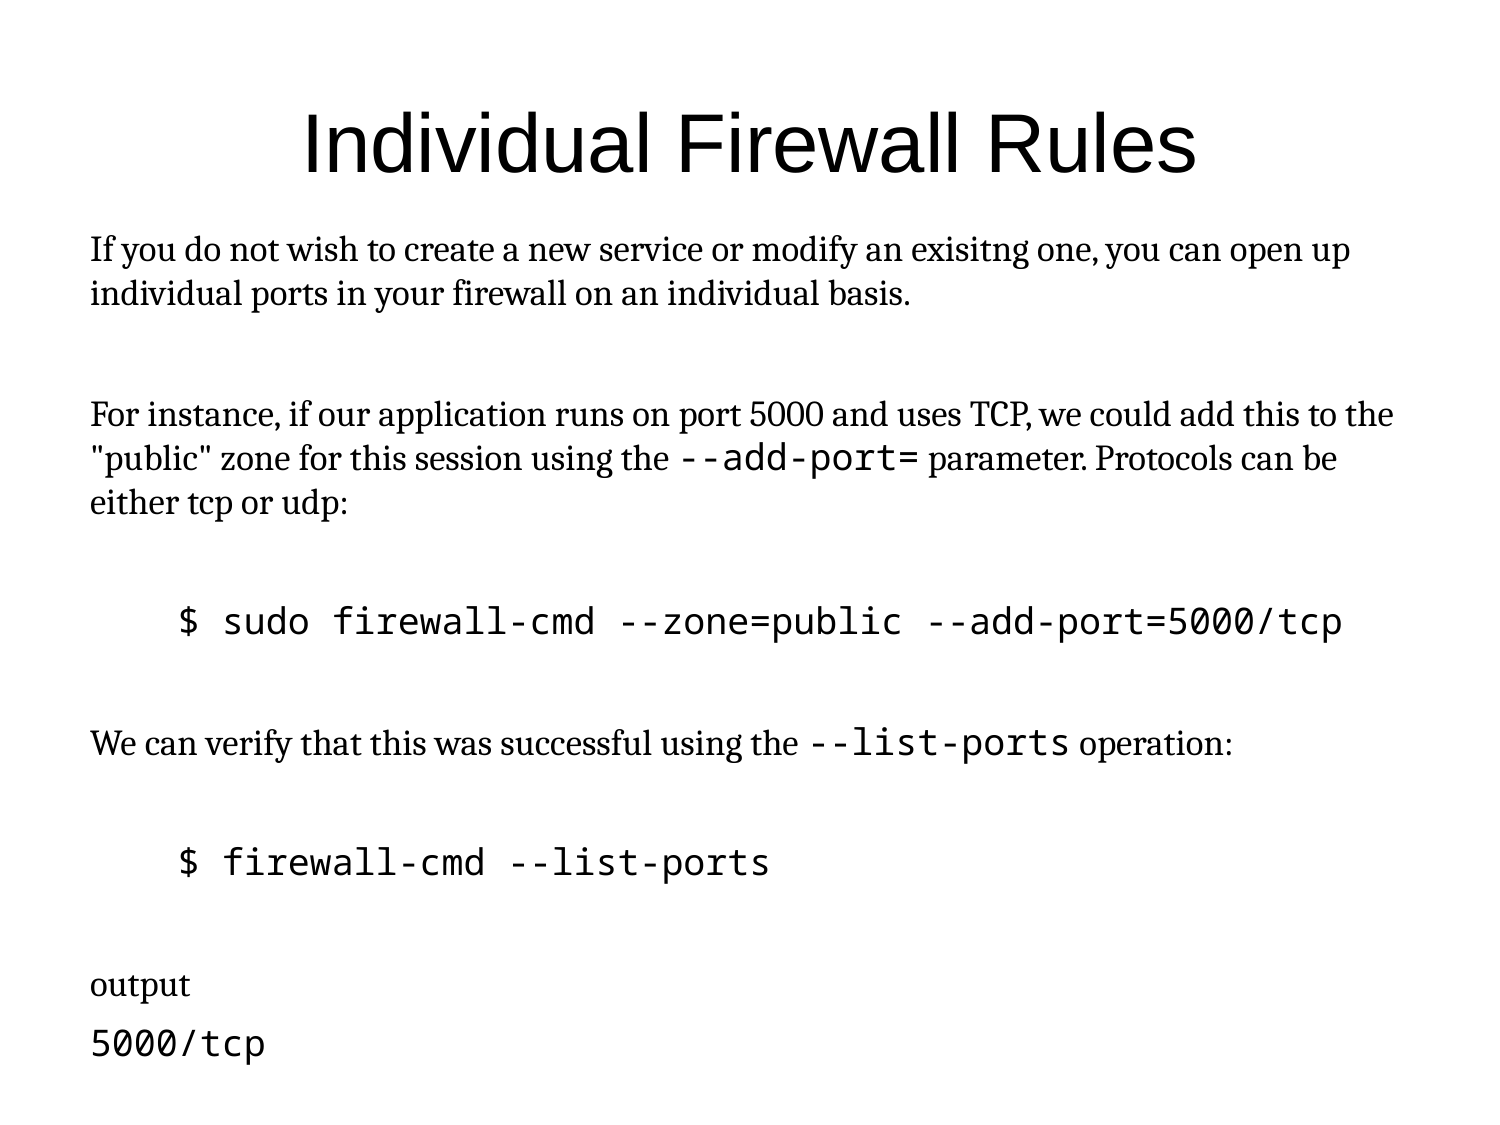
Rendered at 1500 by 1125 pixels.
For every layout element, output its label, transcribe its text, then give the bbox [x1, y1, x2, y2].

title Individual Firewall Rules [75, 45, 1425, 217]
list If you do not wish to create a new service or modify an exisitng one, you can open up individual ports in your firewall on an individual basis. For instance, if our application runs on port 5000 and uses TCP, we could add this to the "public" zone for this session using the --add-port= parameter. Protocols can be either tcp or udp: $ sudo firewall-cmd --zone=public --add-port=5000/tcp We can verify that this was successful using the --list-ports operation: $ firewall-cmd --list-ports output 5000/tcp [75, 217, 1425, 1081]
